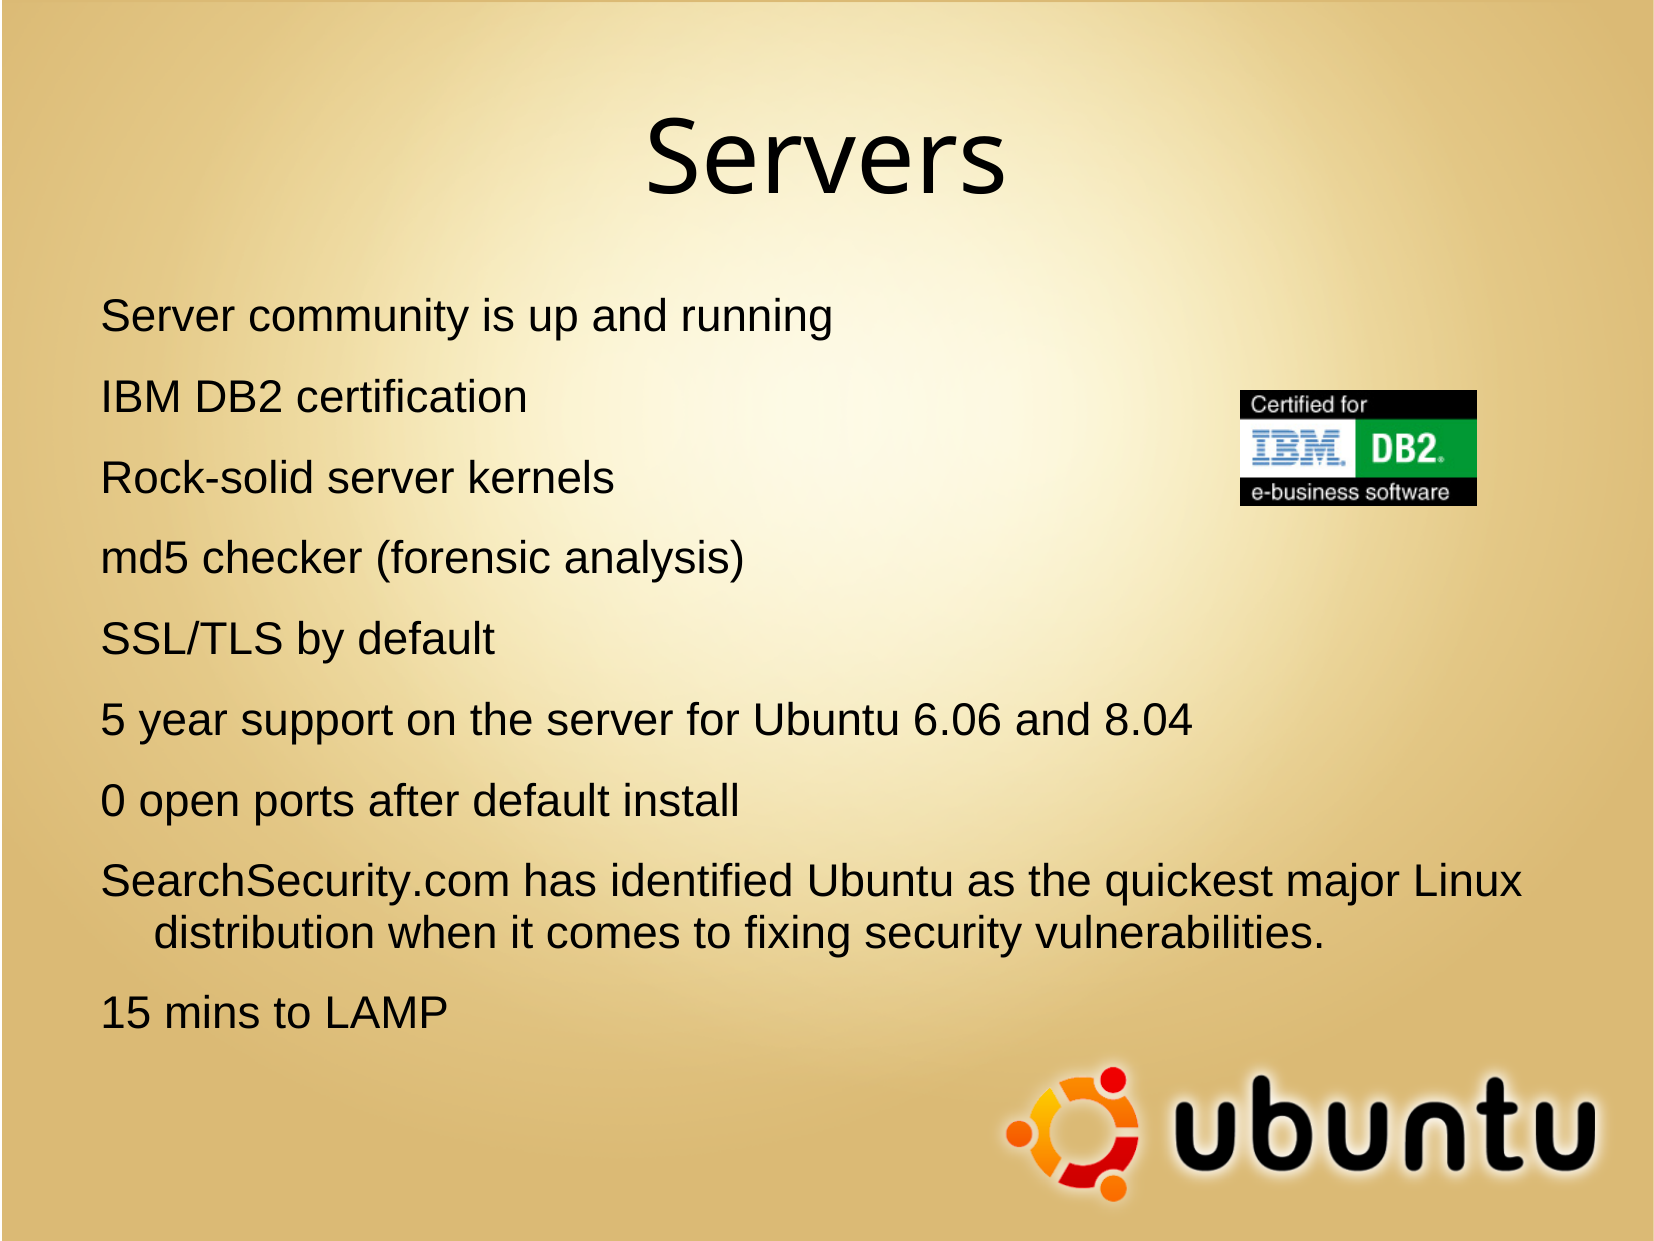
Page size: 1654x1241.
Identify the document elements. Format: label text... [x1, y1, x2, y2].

title Servers [82, 49, 1571, 257]
list Server community is up and running IBM DB2 certification Rock-solid server kernels md5 checker (forensic analysis) SSL/TLS by default 5 year support on the server for Ubuntu 6.06 and 8.04 0 open ports after default install SearchSecurity.com has identified Ubuntu as the quickest major Linux distribution when it comes to fixing security vulnerabilities. 15 mins to LAMP [82, 290, 1571, 1109]
picture [2, 0, 1654, 1241]
